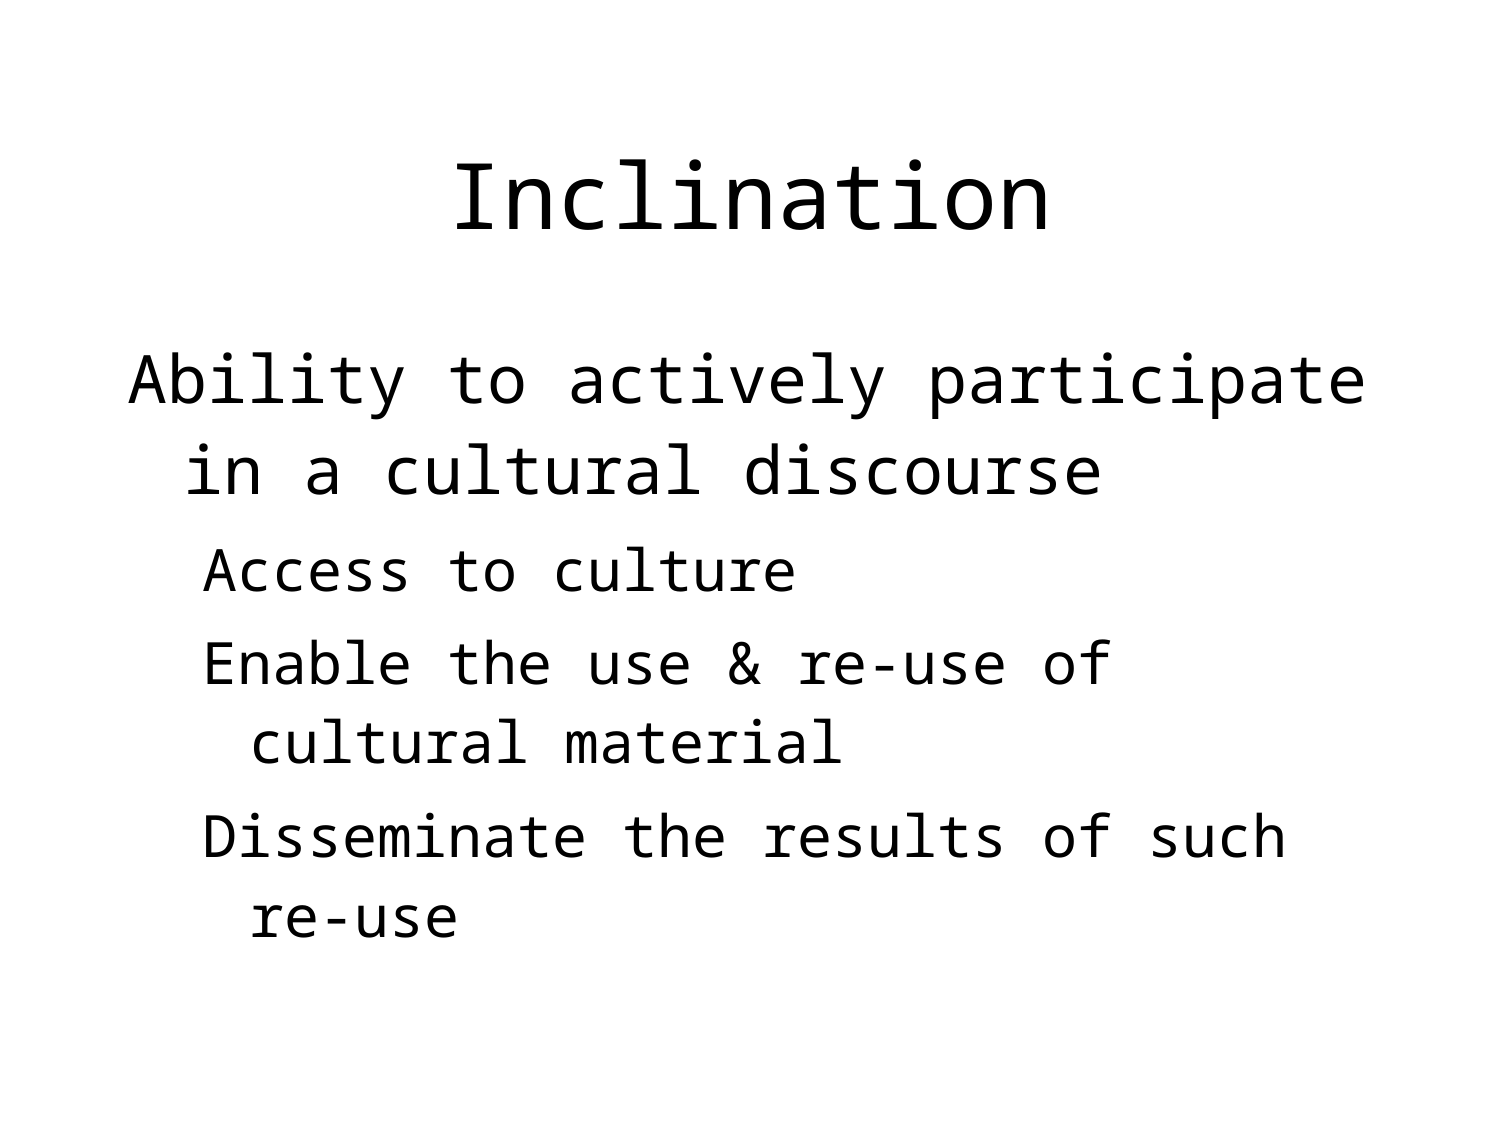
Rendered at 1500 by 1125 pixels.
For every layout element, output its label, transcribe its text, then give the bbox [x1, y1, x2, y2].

title Inclination [112, 99, 1388, 288]
list Ability to actively participate in a cultural discourse Access to culture Enable the use & re-use of cultural material Disseminate the results of such re-use [112, 324, 1388, 1001]
